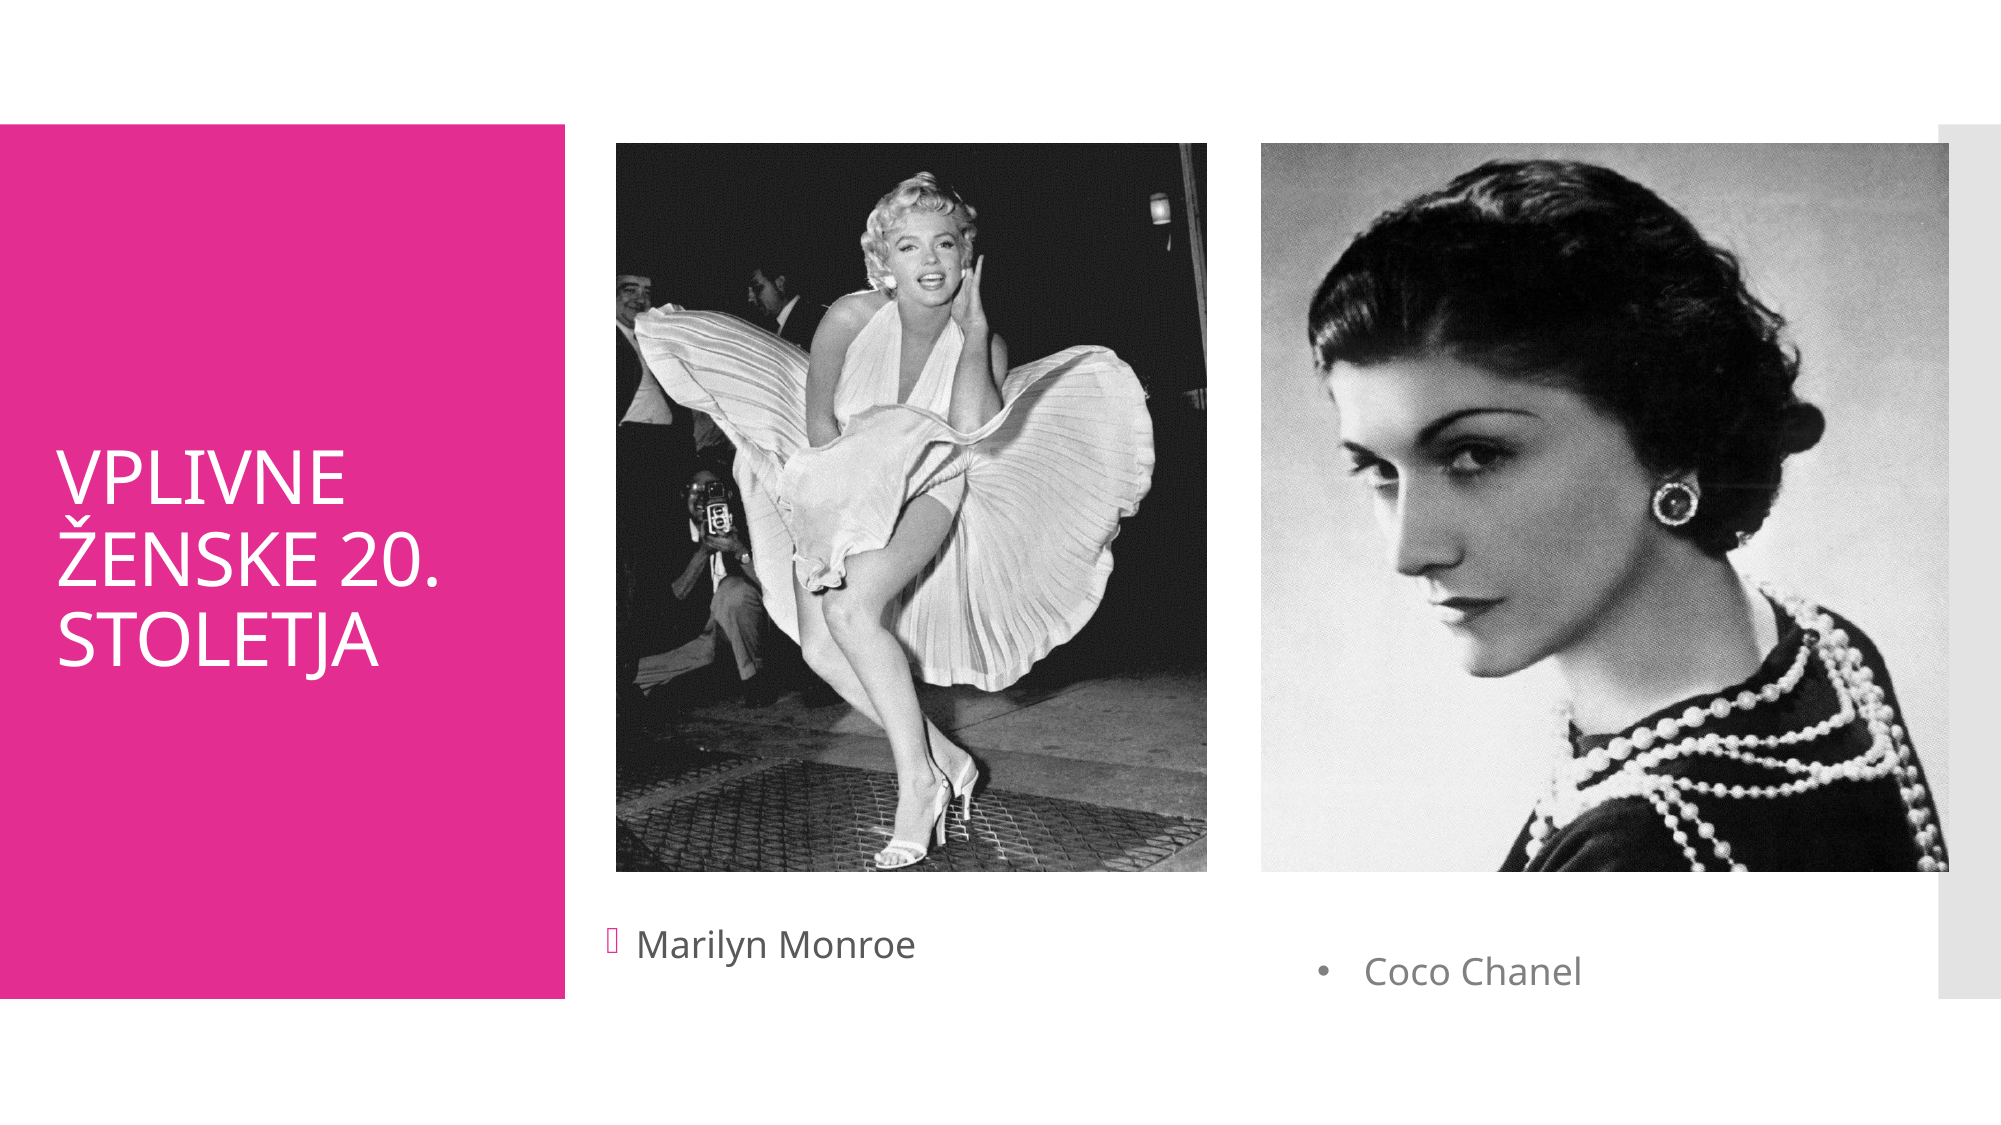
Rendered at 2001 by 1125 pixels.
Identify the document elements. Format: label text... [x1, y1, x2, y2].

picture [1261, 143, 1949, 872]
picture [616, 143, 1207, 872]
title VPLIVNE ŽENSKE 20. STOLETJA [41, 184, 525, 939]
text_box Coco Chanel [1302, 940, 1880, 1001]
list Marilyn Monroe [590, 911, 971, 982]
